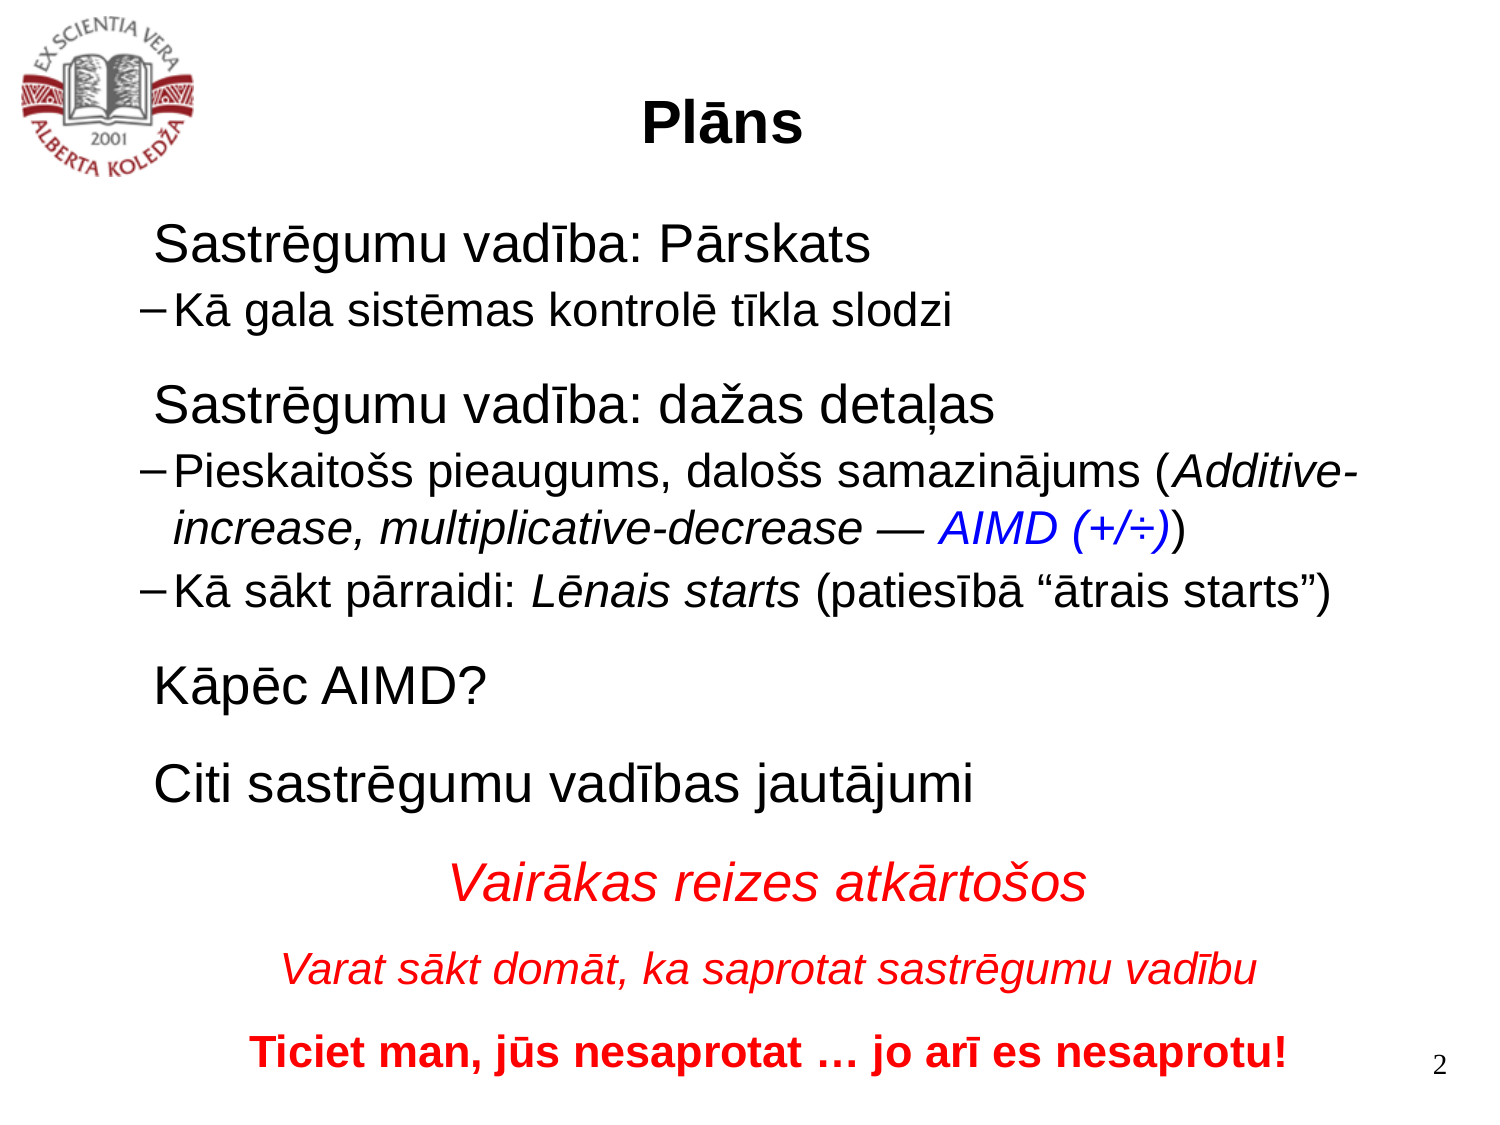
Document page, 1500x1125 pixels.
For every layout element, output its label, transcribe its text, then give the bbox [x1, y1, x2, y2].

picture [21, 16, 194, 177]
list Sastrēgumu vadība: Pārskats Kā gala sistēmas kontrolē tīkla slodzi Sastrēgumu vadība: dažas detaļas Pieskaitošs pieaugums, dalošs samazinājums (Additive-increase, multiplicative-decrease — AIMD (+/÷)) Kā sākt pārraidi: Lēnais starts (patiesībā “ātrais starts”) Kāpēc AIMD? Citi sastrēgumu vadības jautājumi Vairākas reizes atkārtošos Varat sākt domāt, ka saprotat sastrēgumu vadību Ticiet man, jūs nesaprotat … jo arī es nesaprotu! [74, 200, 1463, 1101]
title Plāns [50, 62, 1374, 175]
